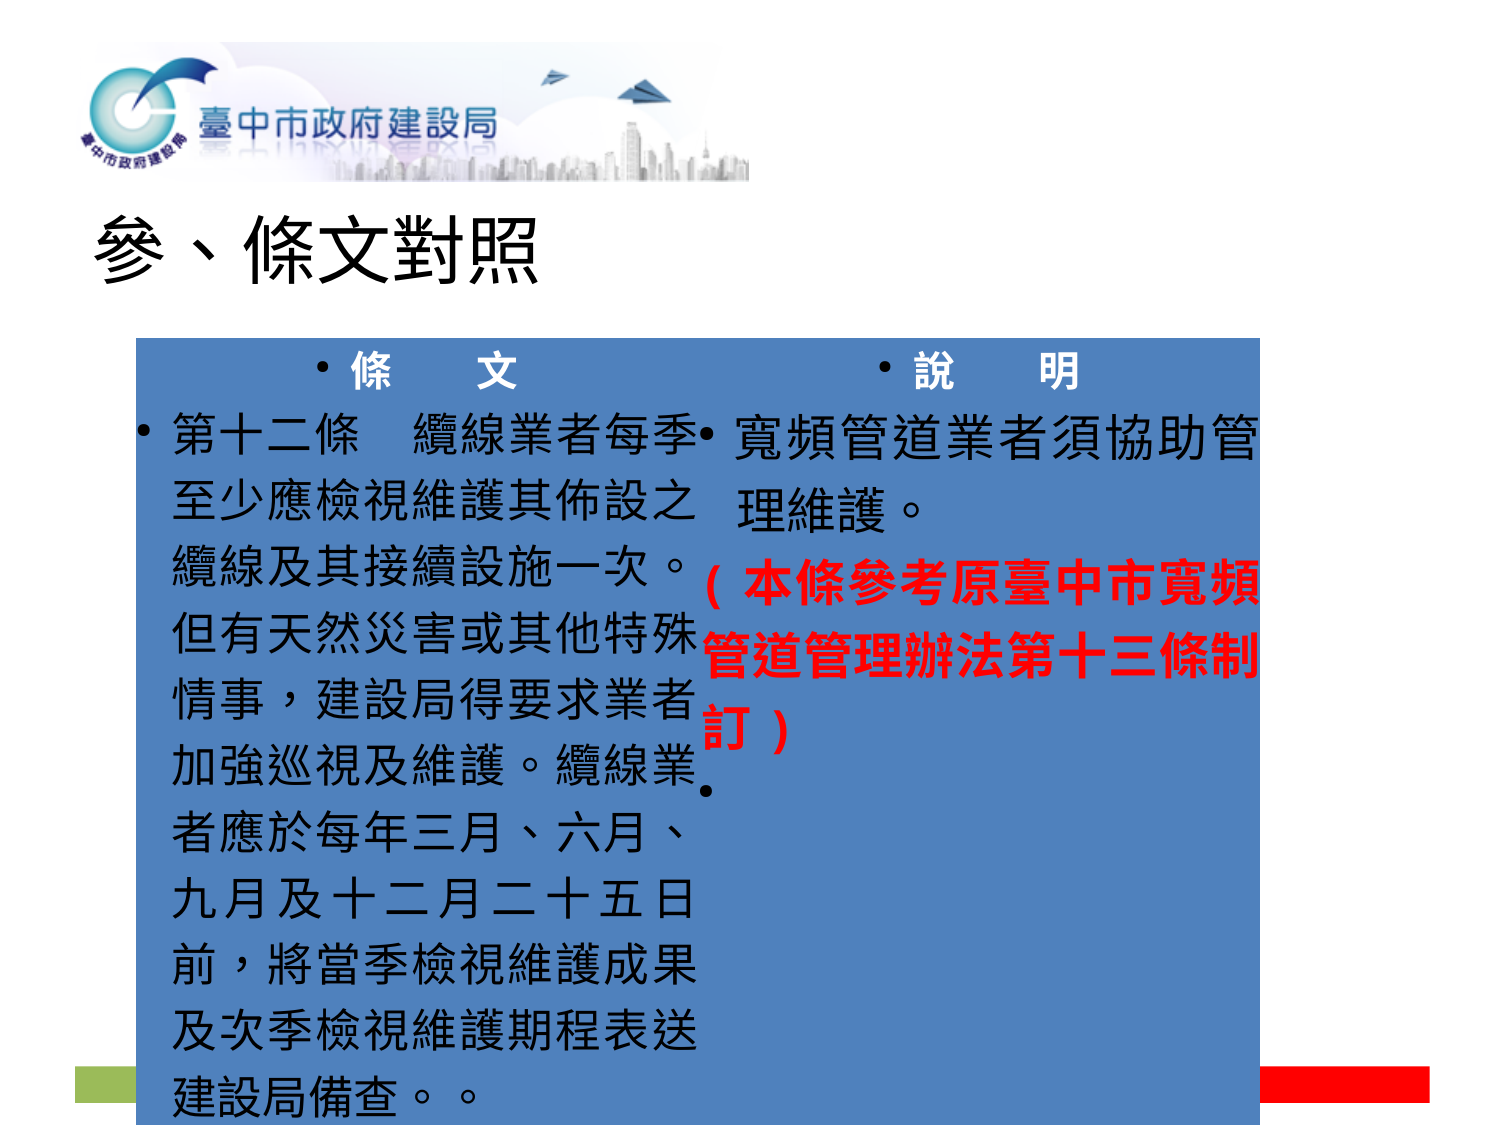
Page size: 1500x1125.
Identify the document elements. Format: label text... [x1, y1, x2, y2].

table_header 說 明 [698, 338, 1260, 399]
text_box 參、條文對照 [76, 196, 1427, 303]
text_box [1260, 1053, 1489, 1114]
table_cell 第十二條 纜線業者每季至少應檢視維護其佈設之纜線及其接續設施一次。但有天然災害或其他特殊情事，建設局得要求業者加強巡視及維護。纜線業者應於每年三月、六月、九月及十二月二十五日前，將當季檢視維護成果及次季檢視維護期程表送建設局備查。。 [136, 399, 698, 1125]
table_cell 寬頻管道業者須協助管理維護。 (本條參考原臺中市寬頻管道管理辦法第十三條制訂) [698, 399, 1260, 1125]
table_header 條 文 [136, 338, 698, 399]
